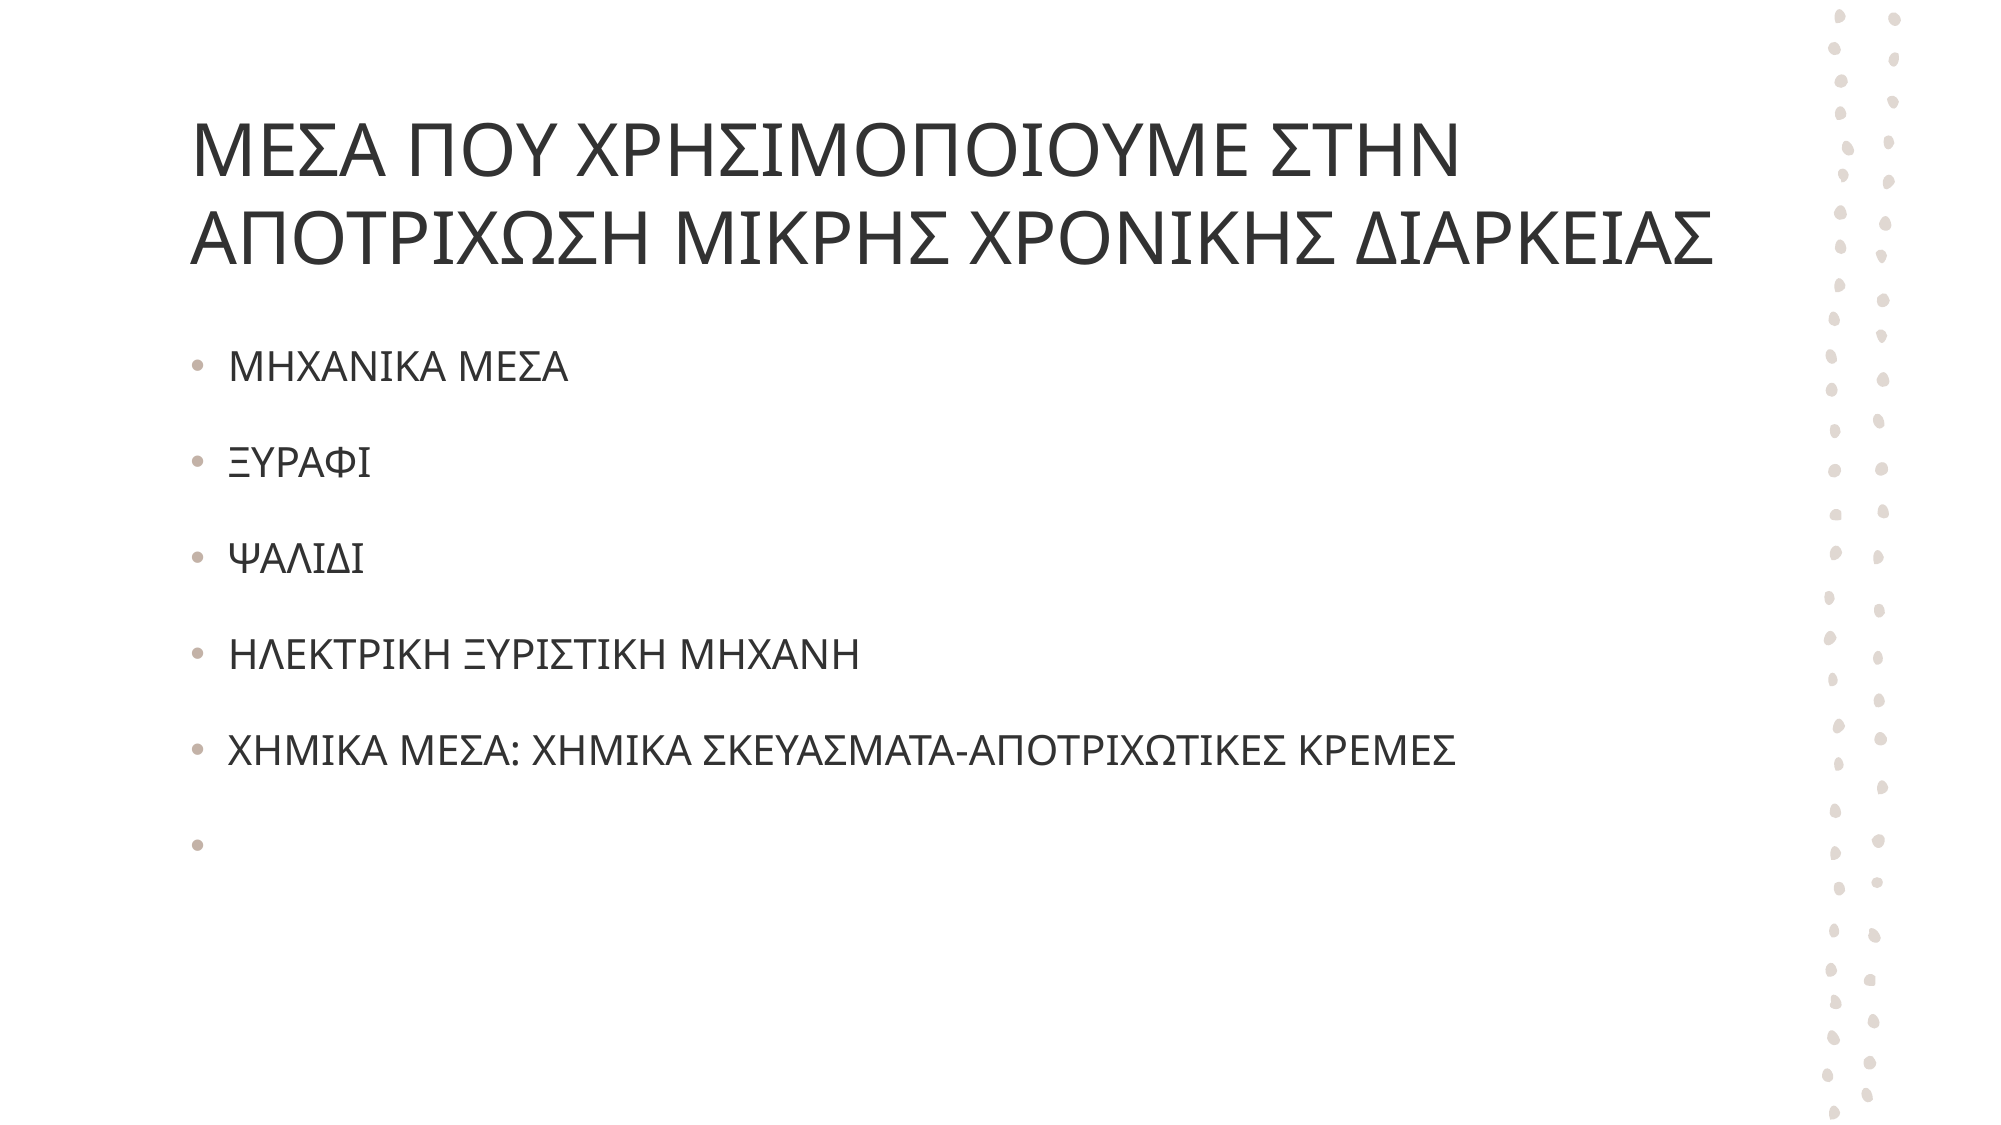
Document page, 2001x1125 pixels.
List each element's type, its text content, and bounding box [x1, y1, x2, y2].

title ΜΕΣΑ ΠΟΥ ΧΡΗΣΙΜΟΠΟΙΟΥΜΕ ΣΤΗΝ ΑΠΟΤΡΙΧΩΣΗ ΜΙΚΡΗΣ ΧΡΟΝΙΚΗΣ ΔΙΑΡΚΕΙΑΣ [175, 82, 1756, 300]
list ΜΗΧΑΝΙΚΑ ΜΕΣΑ ΞΥΡΑΦΙ ΨΑΛΙΔΙ ΗΛΕΚΤΡΙΚΗ ΞΥΡΙΣΤΙΚΗ ΜΗΧΑΝΗ ΧΗΜΙΚΑ ΜΕΣΑ: ΧΗΜΙΚΑ ΣΚΕΥΑΣΜΑΤΑ-ΑΠΟΤΡΙΧΩΤΙΚΕΣ ΚΡΕΜΕΣ [175, 307, 1756, 848]
